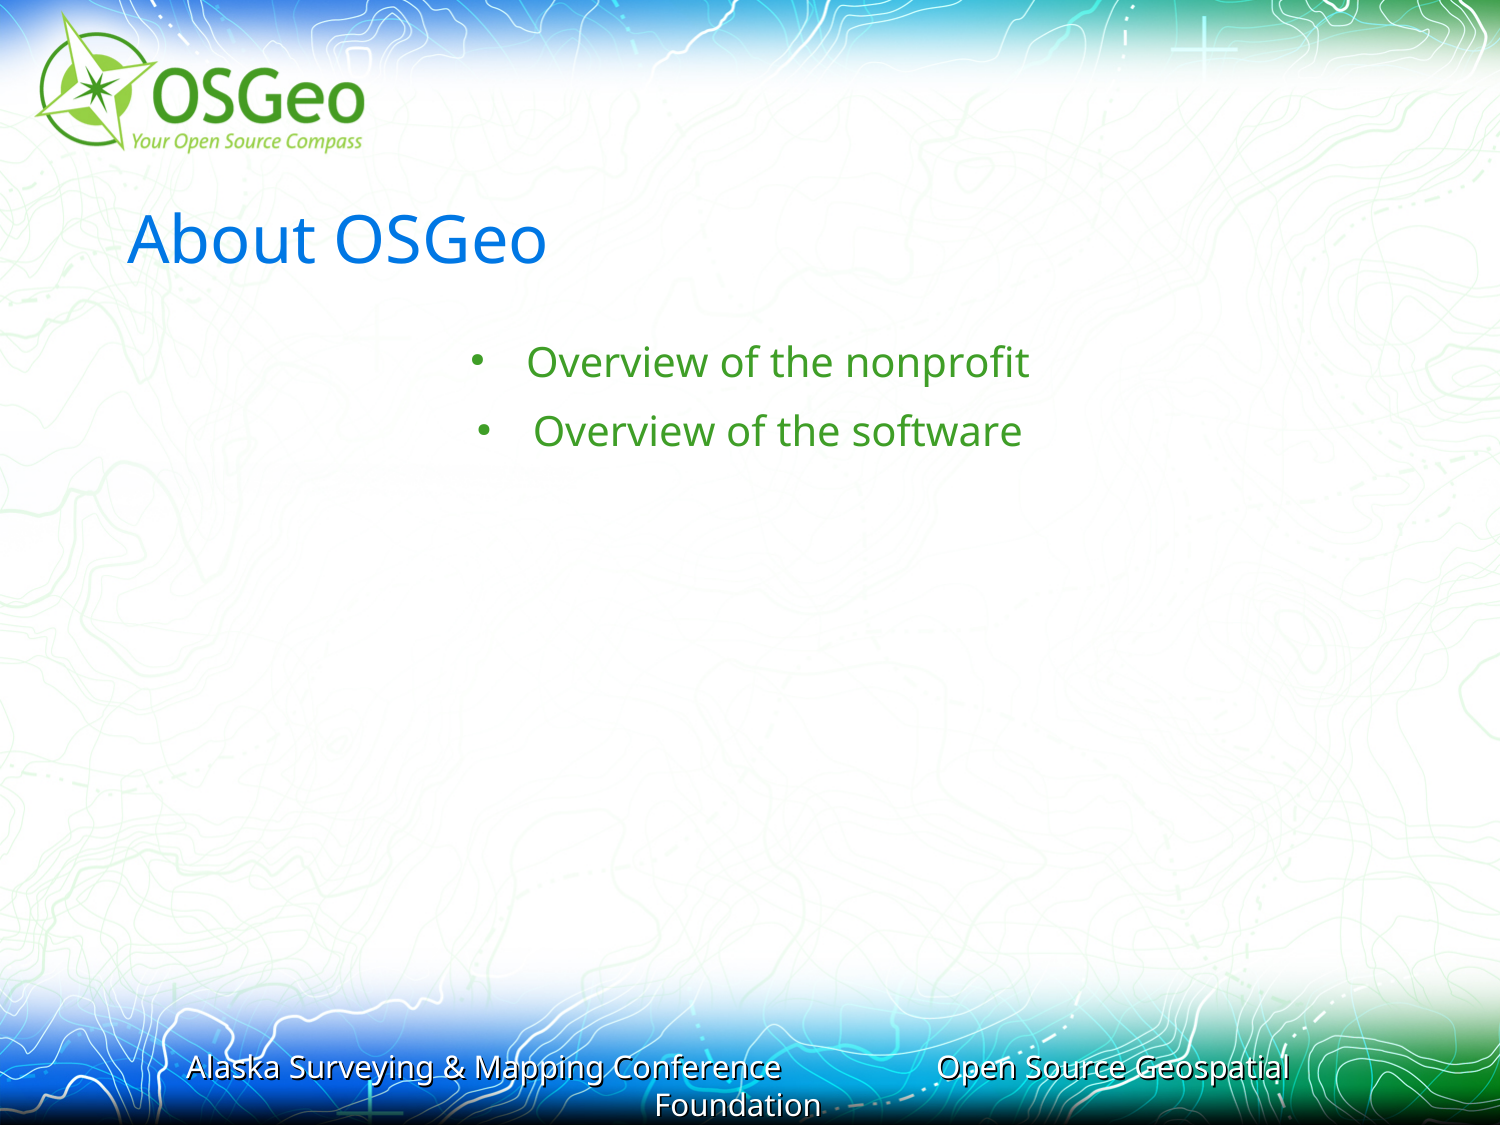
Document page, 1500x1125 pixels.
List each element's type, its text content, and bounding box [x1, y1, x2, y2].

title About OSGeo [112, 187, 1388, 288]
picture [0, 0, 1500, 1125]
list Overview of the nonprofit Overview of the software [112, 324, 1388, 1068]
